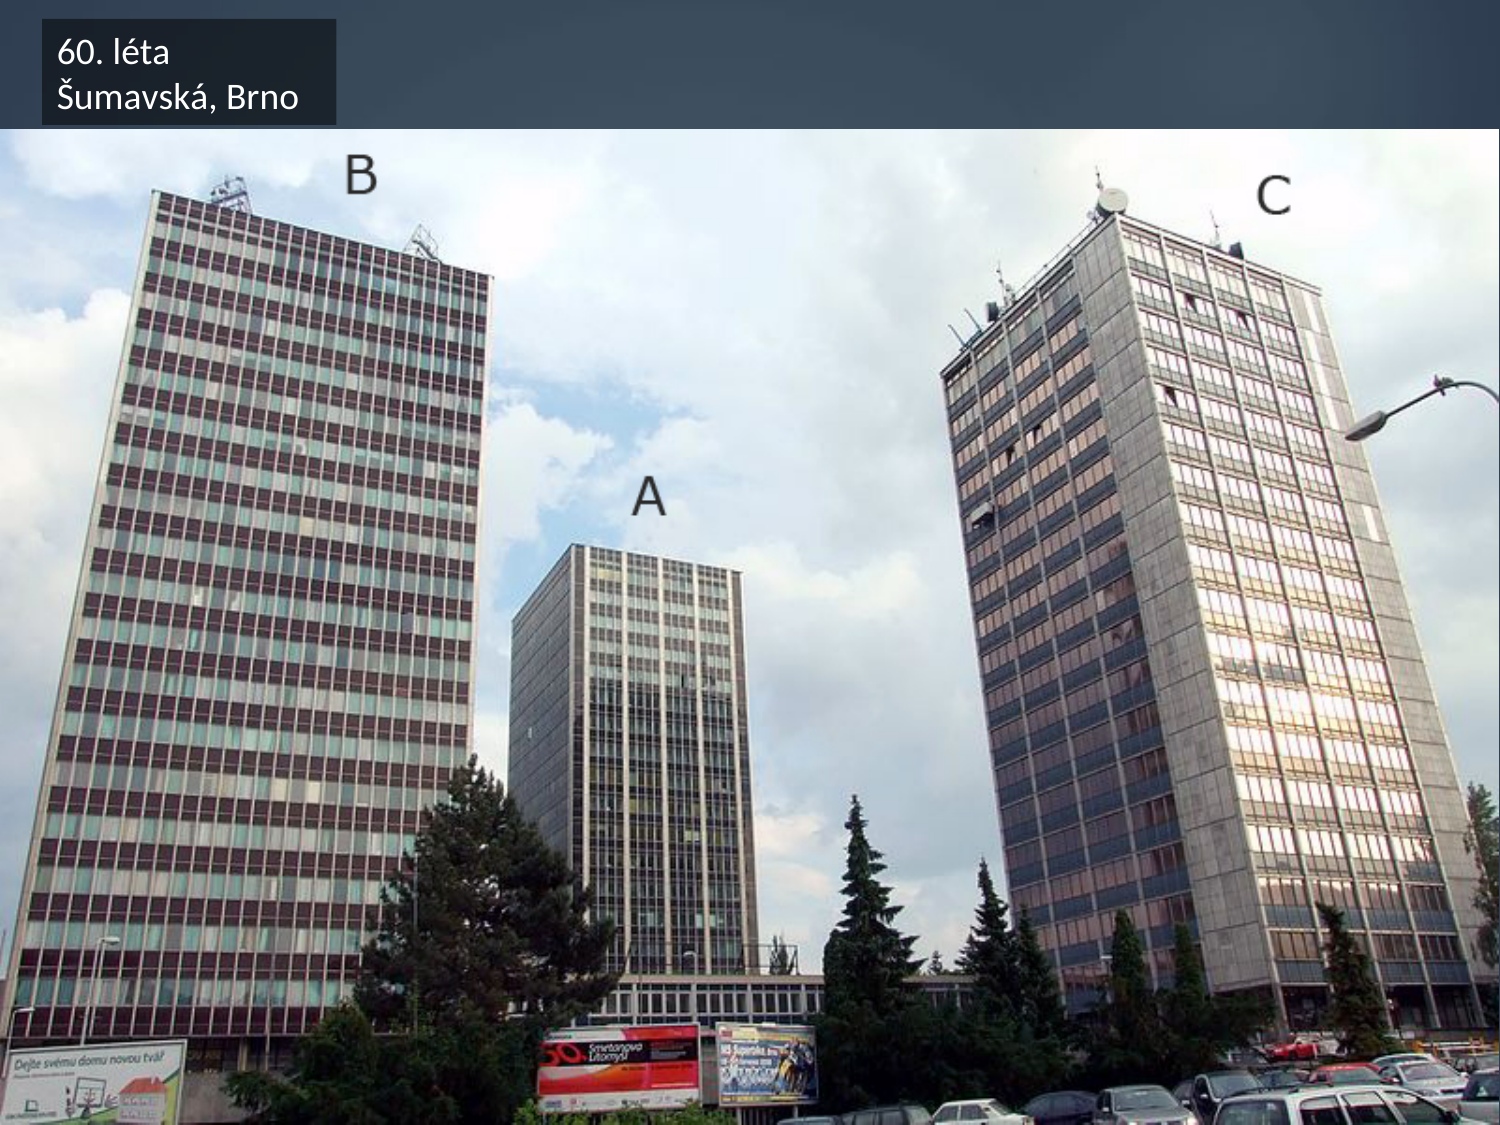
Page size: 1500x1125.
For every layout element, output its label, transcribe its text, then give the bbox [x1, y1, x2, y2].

text_box 60. léta Šumavská, Brno [42, 18, 467, 125]
picture [0, 0, 1500, 1125]
